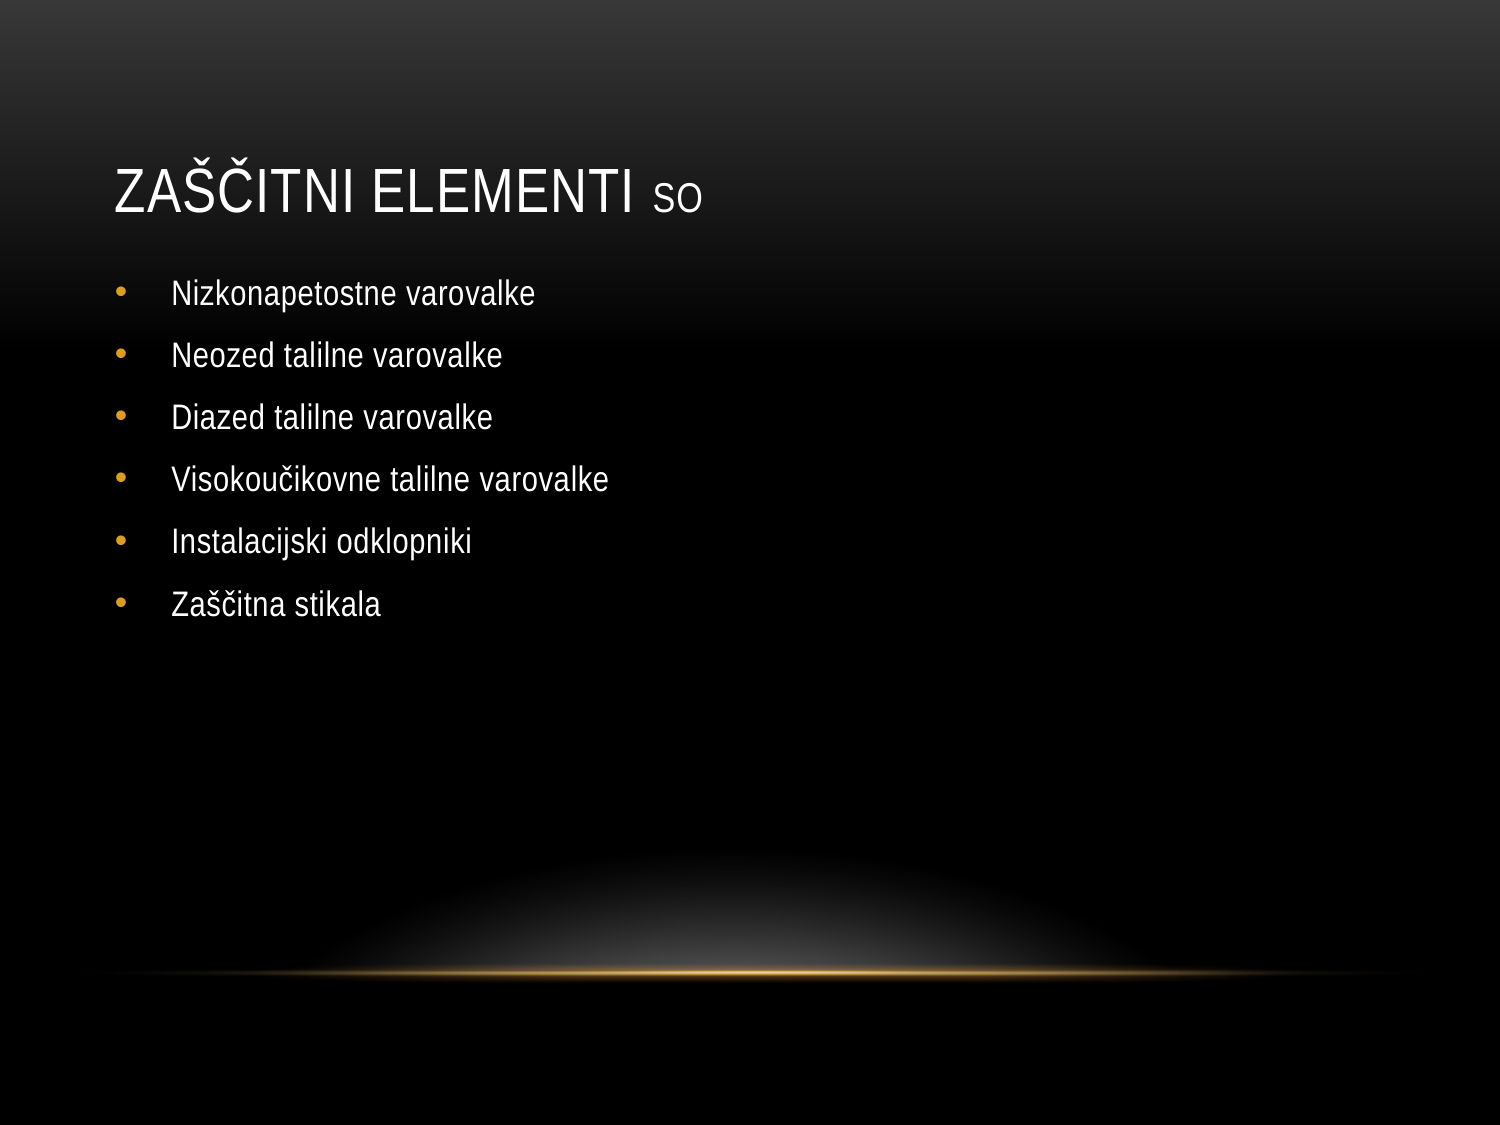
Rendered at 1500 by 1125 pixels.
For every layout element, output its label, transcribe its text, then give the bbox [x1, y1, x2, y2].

title Zaščitni elementi so [99, 45, 1400, 233]
picture [0, 0, 1500, 1125]
list Nizkonapetostne varovalke Neozed talilne varovalke Diazed talilne varovalke Visokoučikovne talilne varovalke Instalacijski odklopniki Zaščitna stikala [99, 262, 1400, 938]
